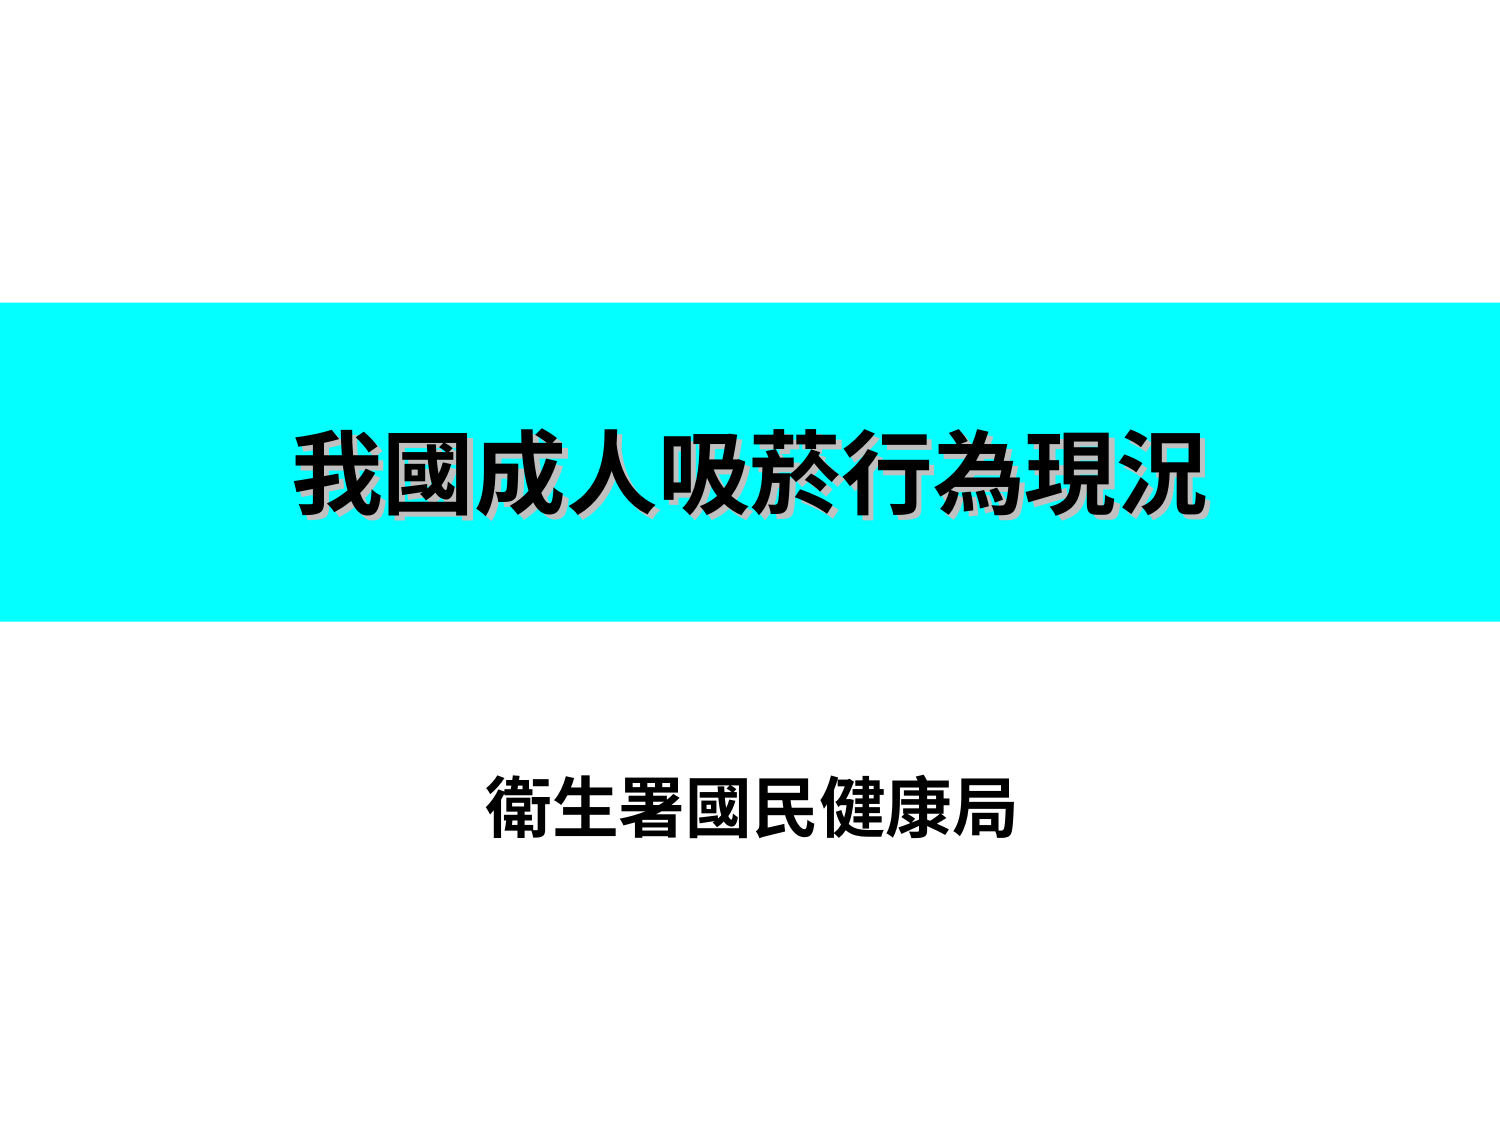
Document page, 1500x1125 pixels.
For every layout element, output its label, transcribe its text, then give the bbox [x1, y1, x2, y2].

subtitle 衛生署國民健康局 [258, 746, 1247, 1035]
text_box 我國成人吸菸行為現況 [0, 303, 1500, 622]
